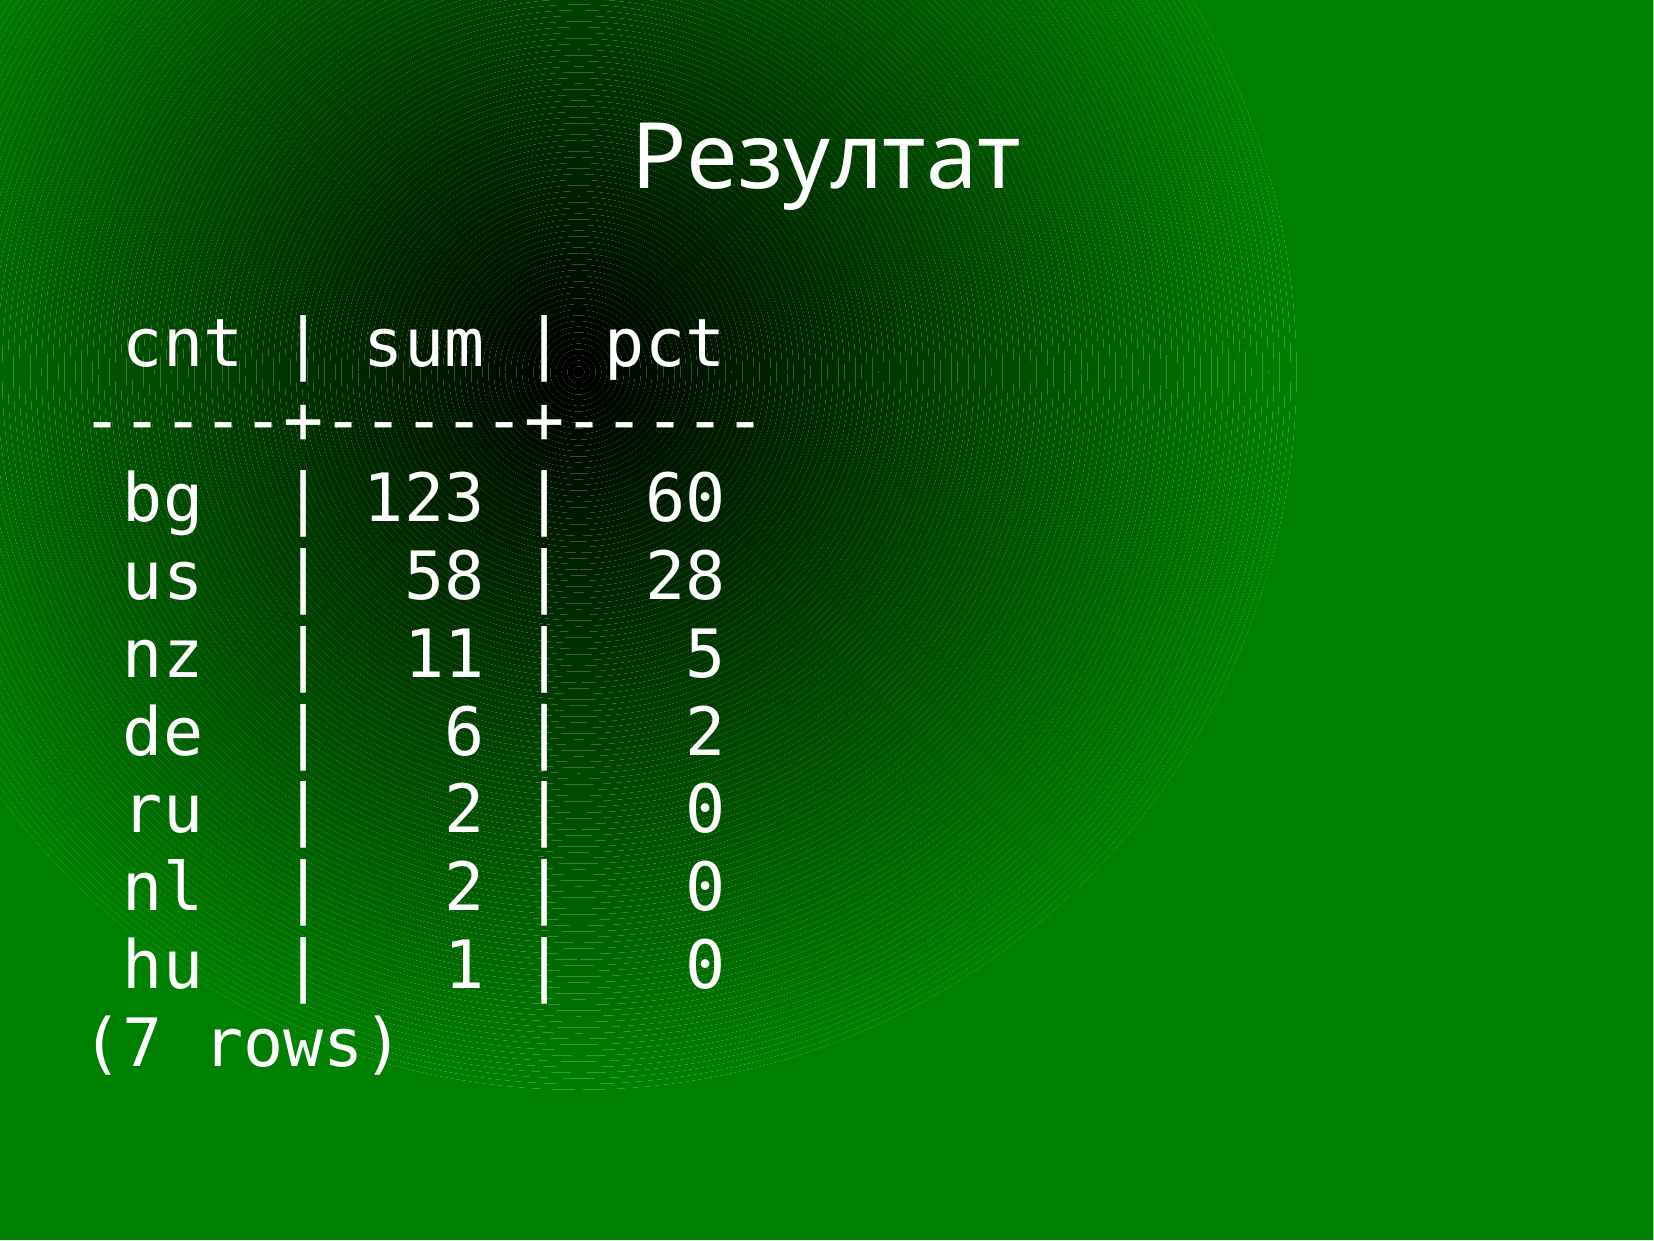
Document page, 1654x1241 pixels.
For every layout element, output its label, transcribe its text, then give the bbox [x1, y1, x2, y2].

title Резултат [82, 49, 1571, 231]
subtitle cnt | sum | pct -----+-----+----- bg | 123 | 60 us | 58 | 28 nz | 11 | 5 de | 6 | 2 ru | 2 | 0 nl | 2 | 0 hu | 1 | 0 (7 rows) [82, 231, 1571, 1168]
